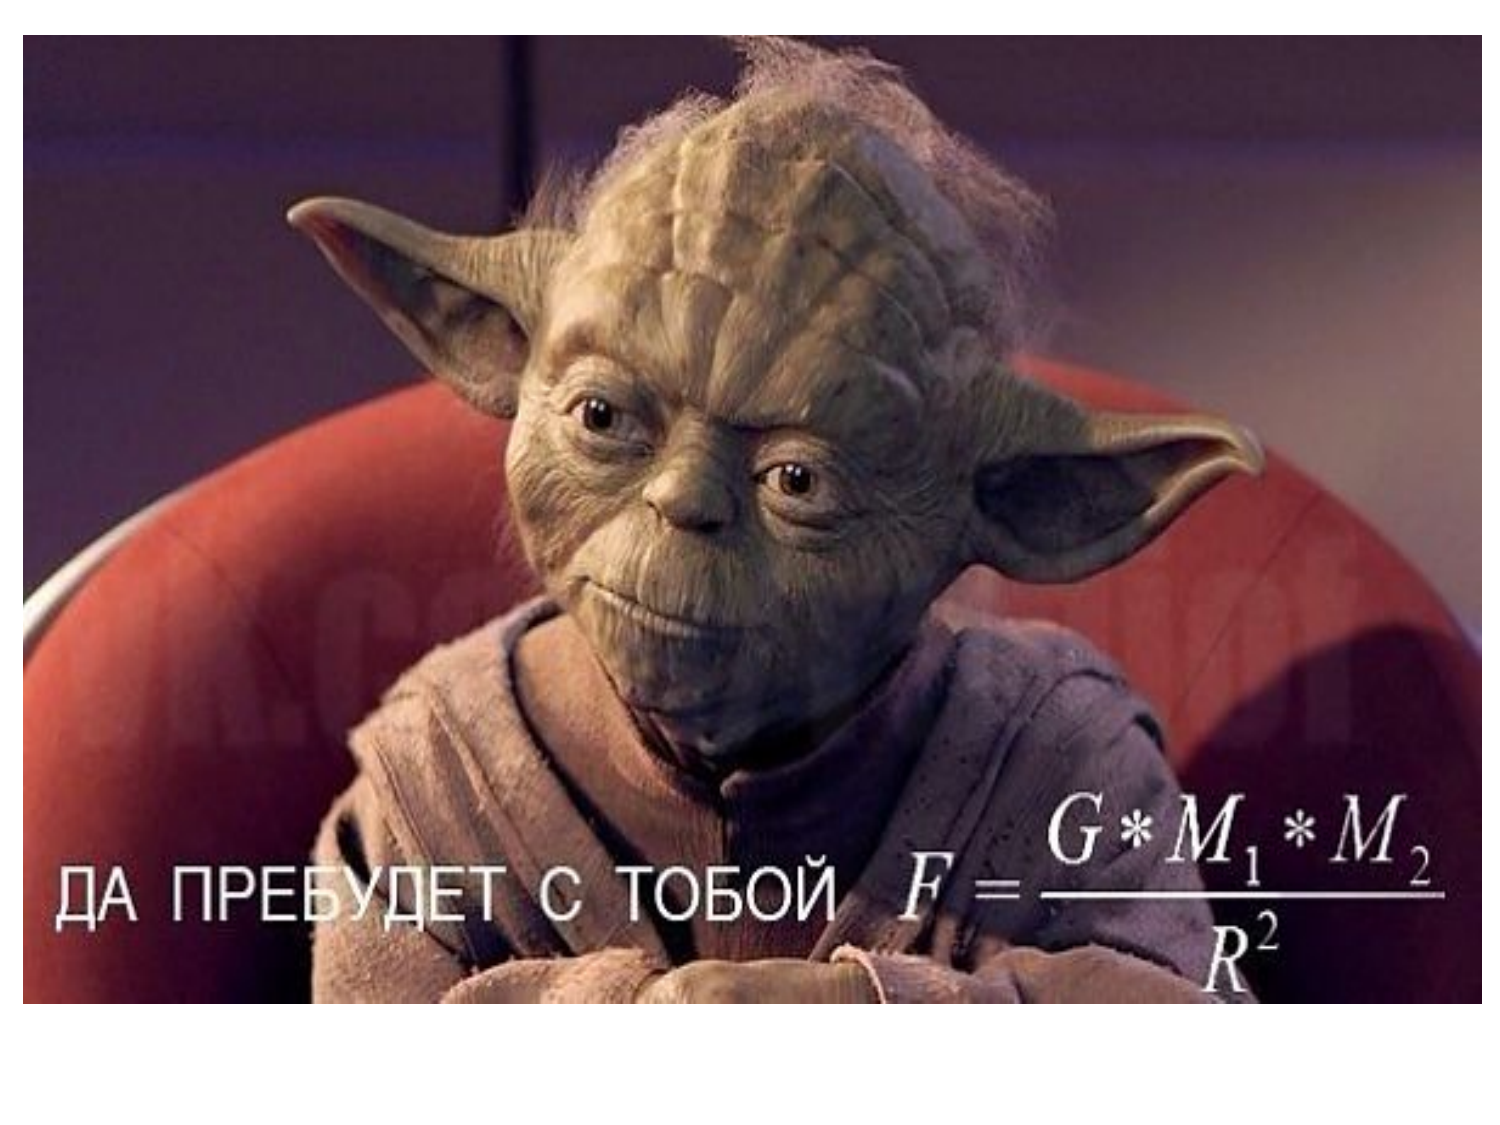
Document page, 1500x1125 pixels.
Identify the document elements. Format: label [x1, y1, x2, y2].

picture [23, 35, 1482, 1004]
